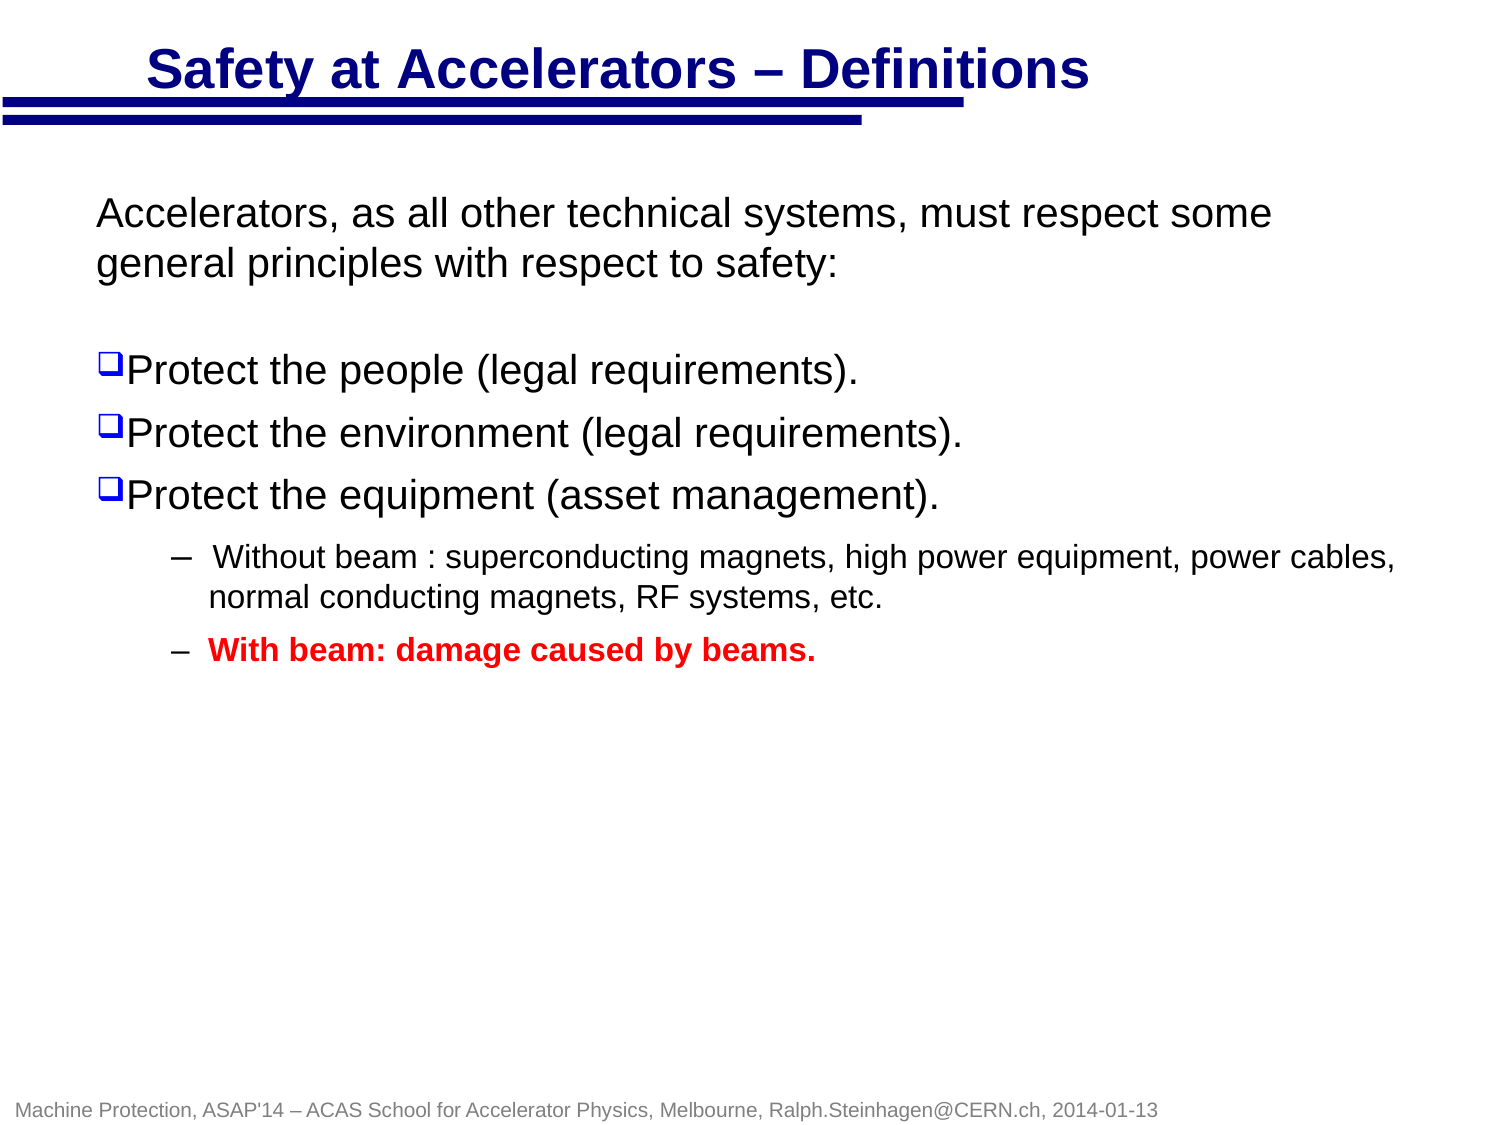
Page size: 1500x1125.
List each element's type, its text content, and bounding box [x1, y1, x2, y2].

text_box Accelerators, as all other technical systems, must respect some general principles with respect to safety: Protect the people (legal requirements). Protect the environment (legal requirements). Protect the equipment (asset management). – Without beam : superconducting magnets, high power equipment, power cables, normal conducting magnets, RF systems, etc. – With beam: damage caused by beams. [81, 178, 1419, 676]
title Safety at Accelerators – Definitions [131, 0, 1350, 132]
